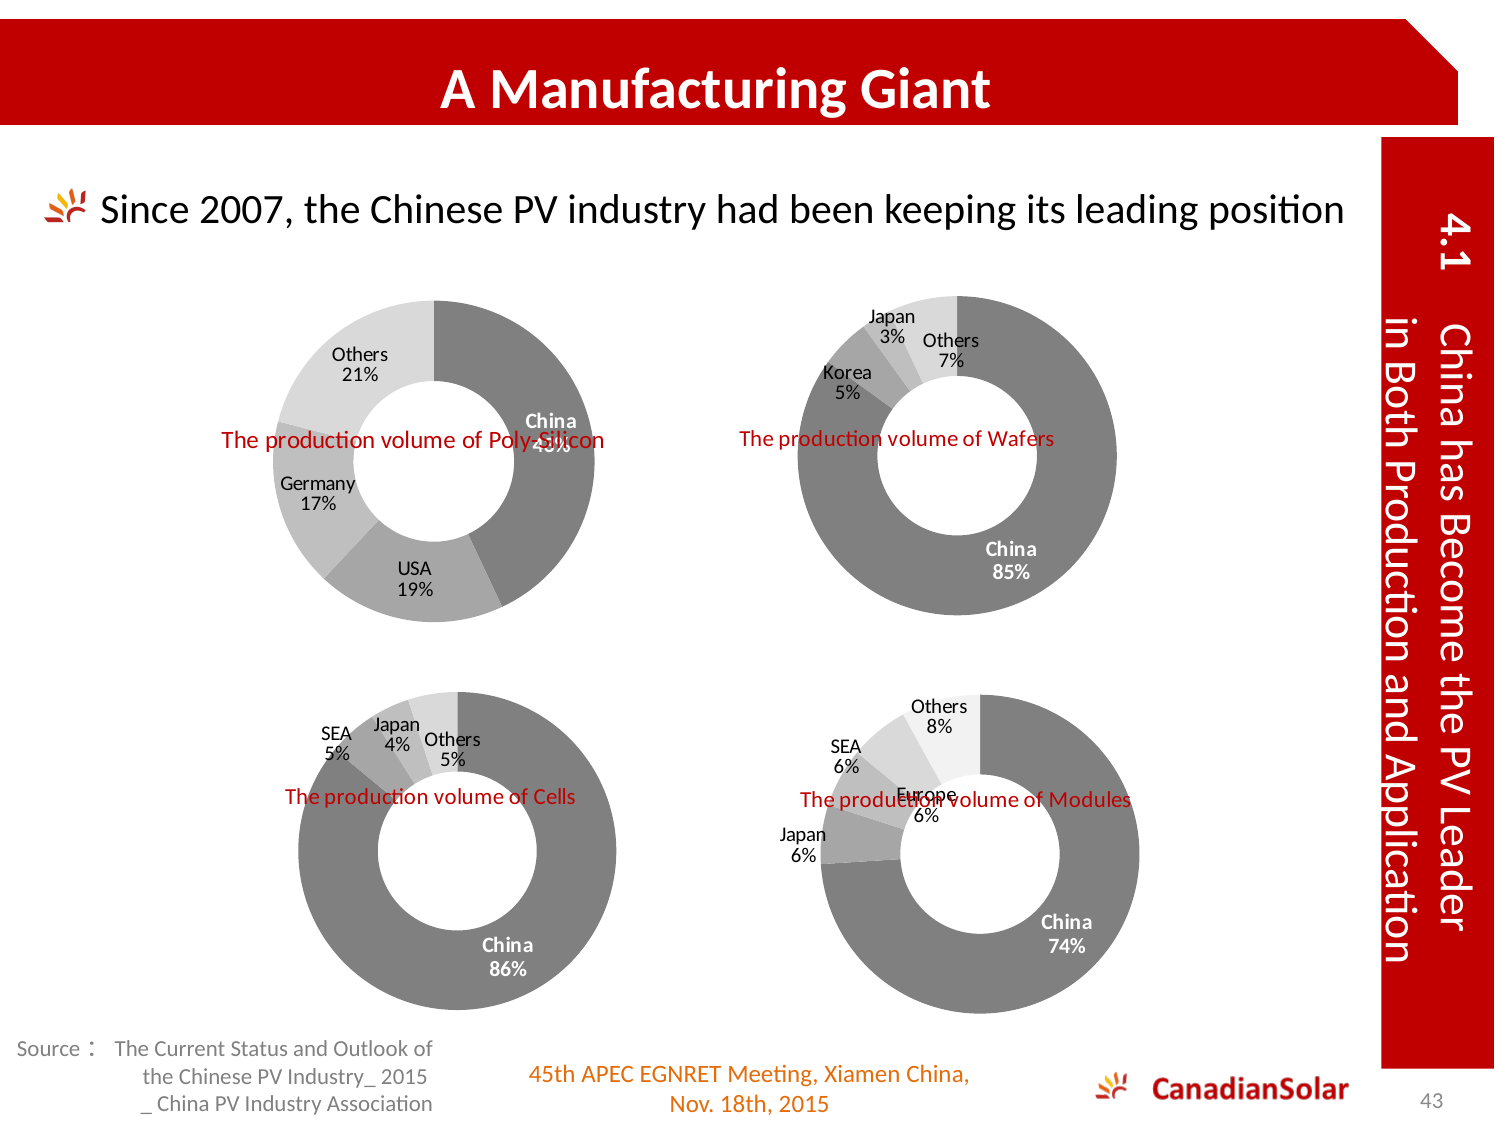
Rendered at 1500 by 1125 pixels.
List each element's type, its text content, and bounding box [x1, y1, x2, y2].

picture [44, 188, 87, 224]
text_box A Manufacturing Giant [0, 19, 1459, 126]
footer 45th APEC EGNRET Meeting, Xiamen China, Nov. 18th, 2015 [512, 1057, 988, 1118]
picture [1080, 1046, 1377, 1125]
chart [176, 219, 1282, 1027]
text_box Since 2007, the Chinese PV industry had been keeping its leading position [29, 148, 1382, 239]
slide_number <編號> [1108, 1069, 1459, 1125]
text_box 4.1 China has Become the PV Leader in Both Production and Application [1381, 137, 1494, 1069]
text_box Source：The Current Status and Outlook of the Chinese PV Industry_ 2015 _ China PV Industry Association [0, 1026, 449, 1111]
